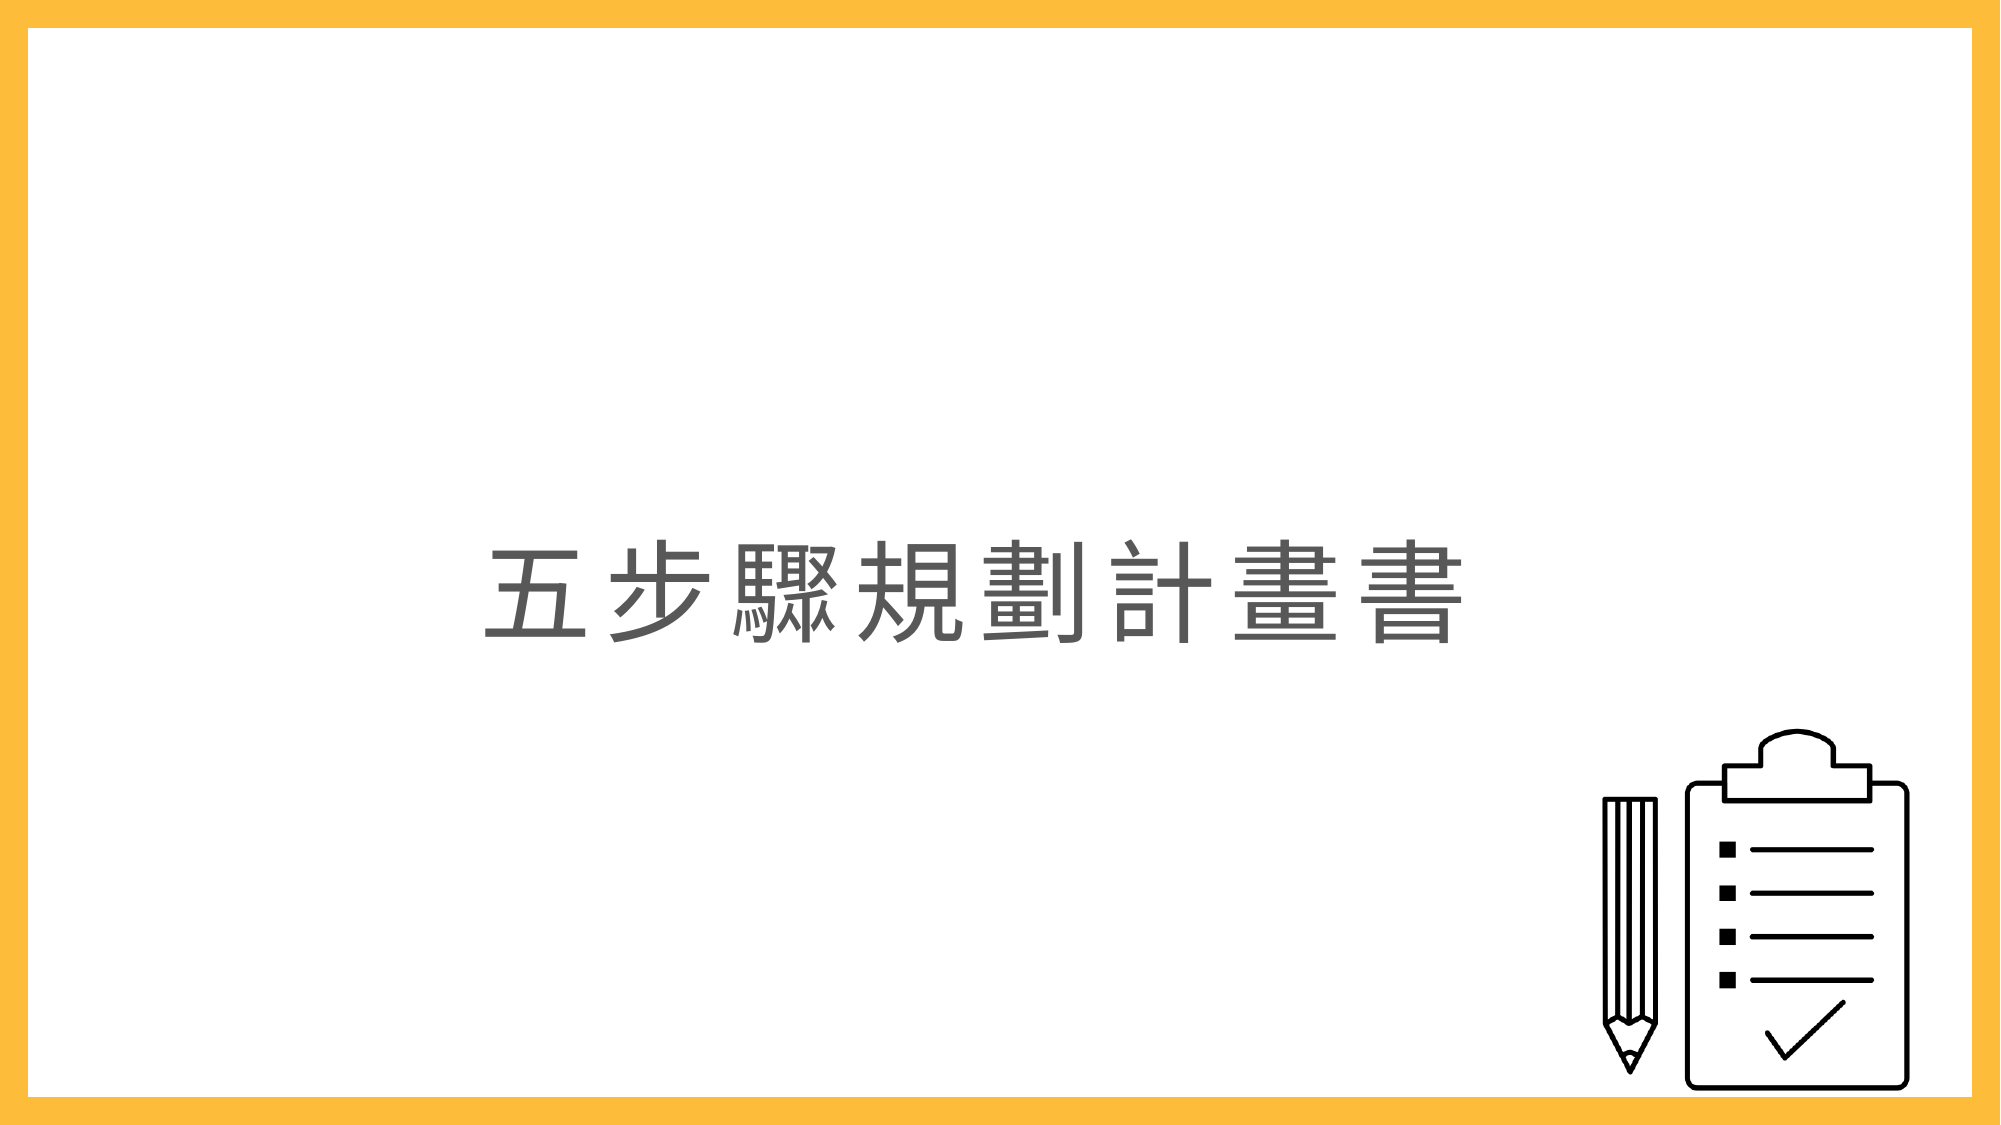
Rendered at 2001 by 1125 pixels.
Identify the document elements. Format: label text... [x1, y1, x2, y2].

picture [1494, 700, 1972, 1097]
title 五步驟規劃計畫書 [478, 520, 1510, 658]
